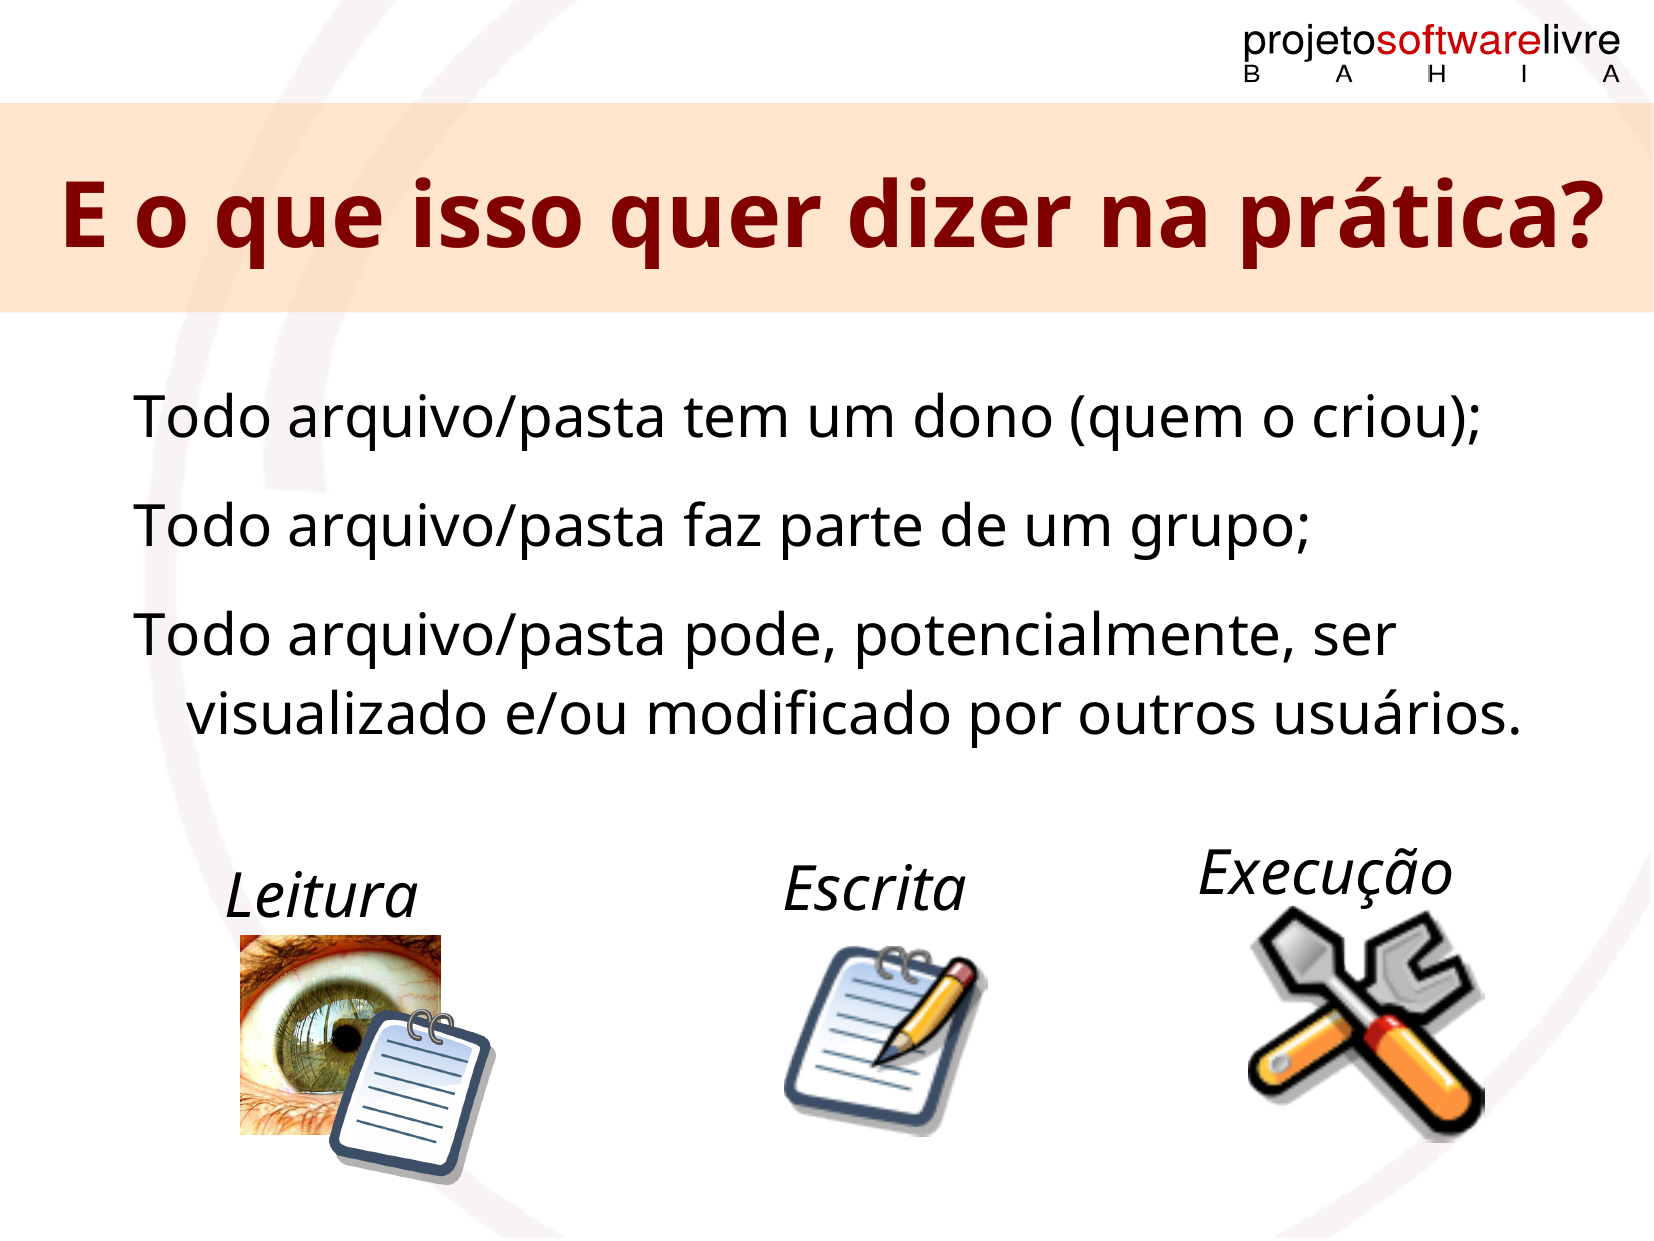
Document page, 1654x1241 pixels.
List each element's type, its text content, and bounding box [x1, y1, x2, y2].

list Escrita [765, 843, 1017, 923]
list Leitura [206, 850, 472, 930]
title E o que isso quer dizer na prática? [11, 104, 1654, 319]
picture [0, 0, 1654, 103]
picture [0, 313, 1654, 1241]
list Todo arquivo/pasta tem um dono (quem o criou); Todo arquivo/pasta faz parte de um grupo; Todo arquivo/pasta pode, potencialmente, ser visualizado e/ou modificado por outros usuários. [115, 375, 1528, 842]
list Execução [1179, 828, 1530, 907]
